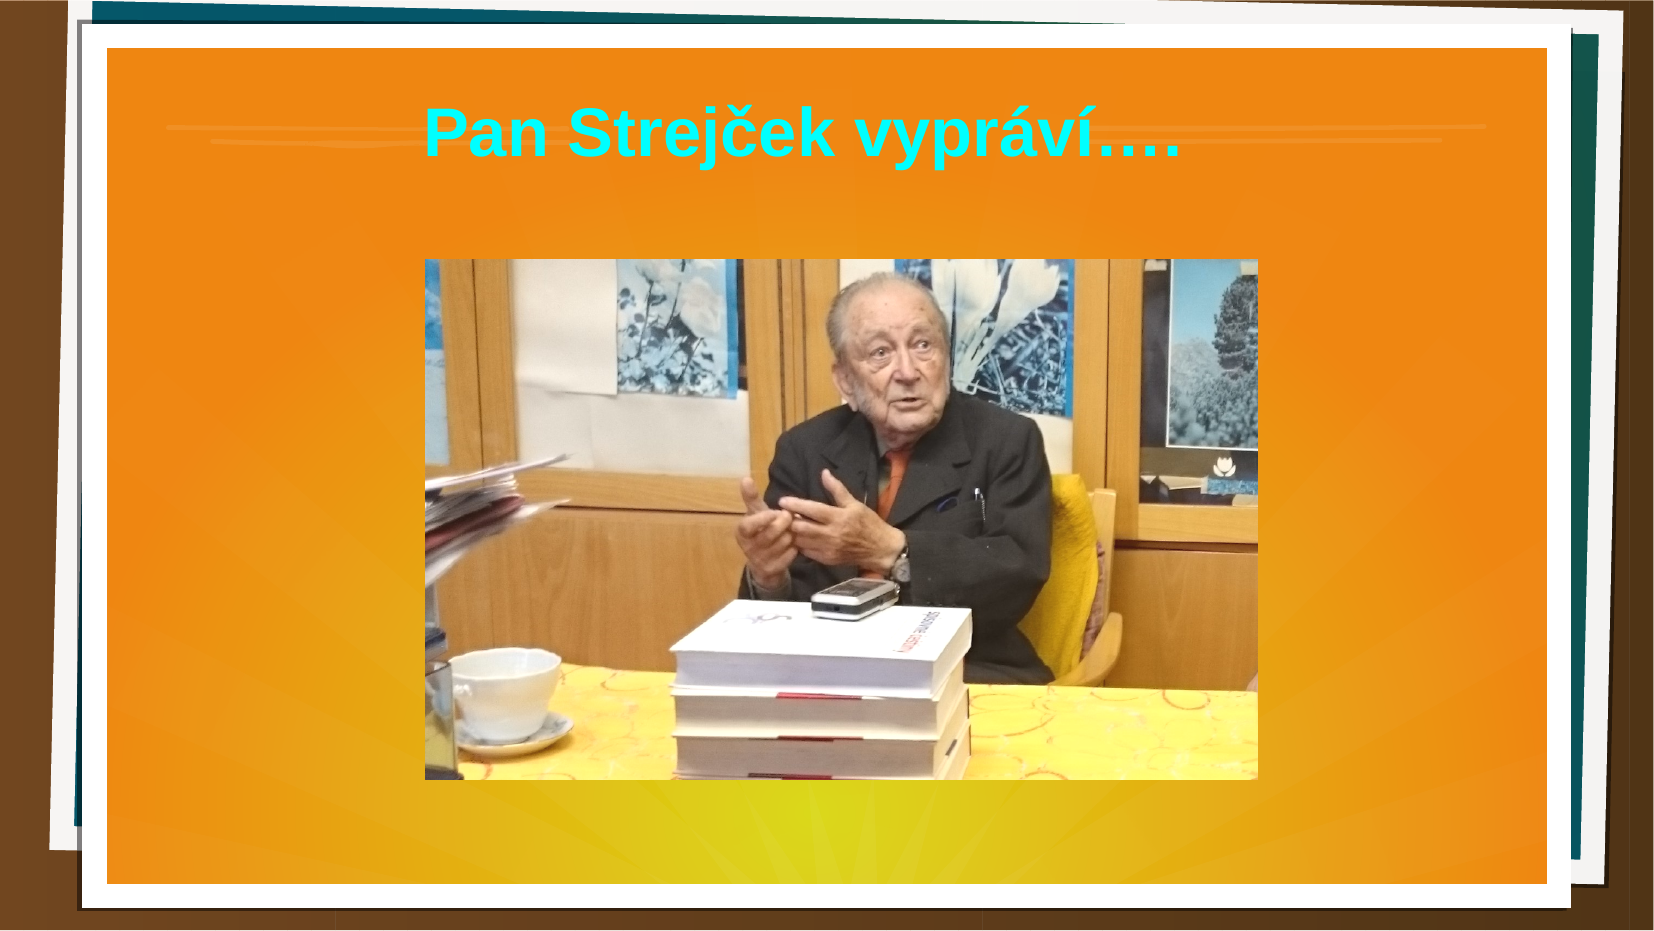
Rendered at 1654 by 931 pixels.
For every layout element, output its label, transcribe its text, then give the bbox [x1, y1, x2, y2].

title Pan Strejček vypráví…. [295, 59, 1312, 207]
picture [425, 259, 1258, 780]
